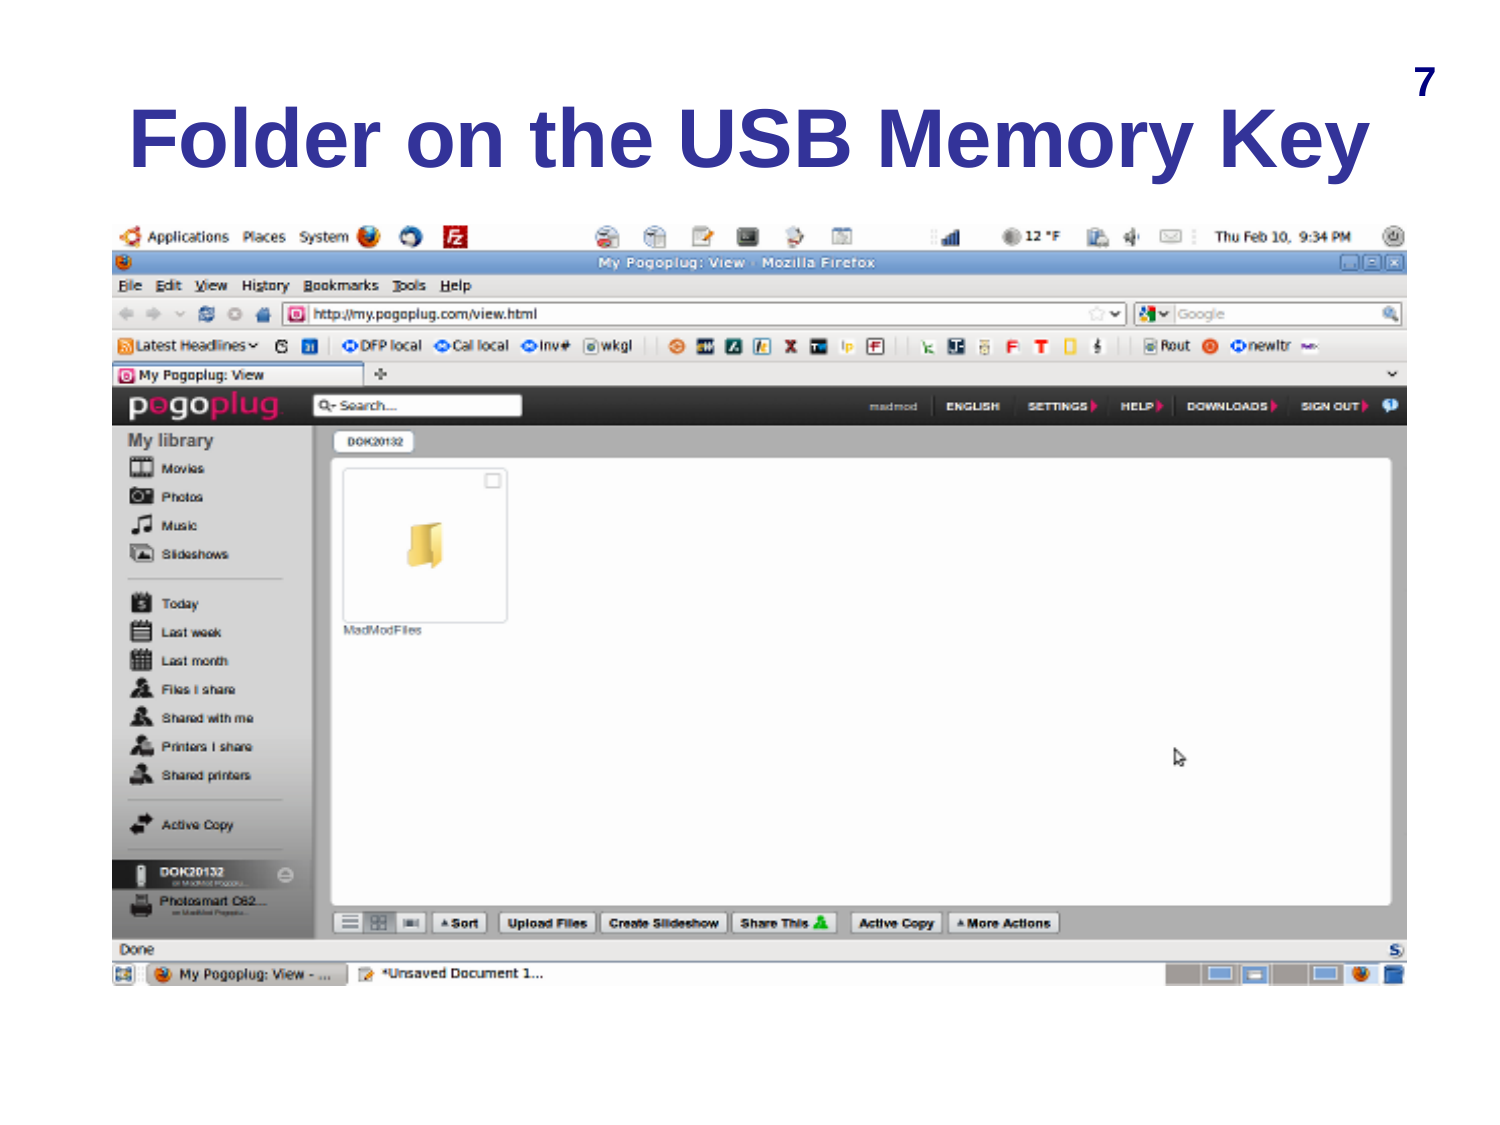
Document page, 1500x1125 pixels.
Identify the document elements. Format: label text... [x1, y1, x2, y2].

title Folder on the USB Memory Key [75, 52, 1426, 226]
picture [112, 224, 1407, 986]
text_box 7 [1387, 47, 1463, 113]
